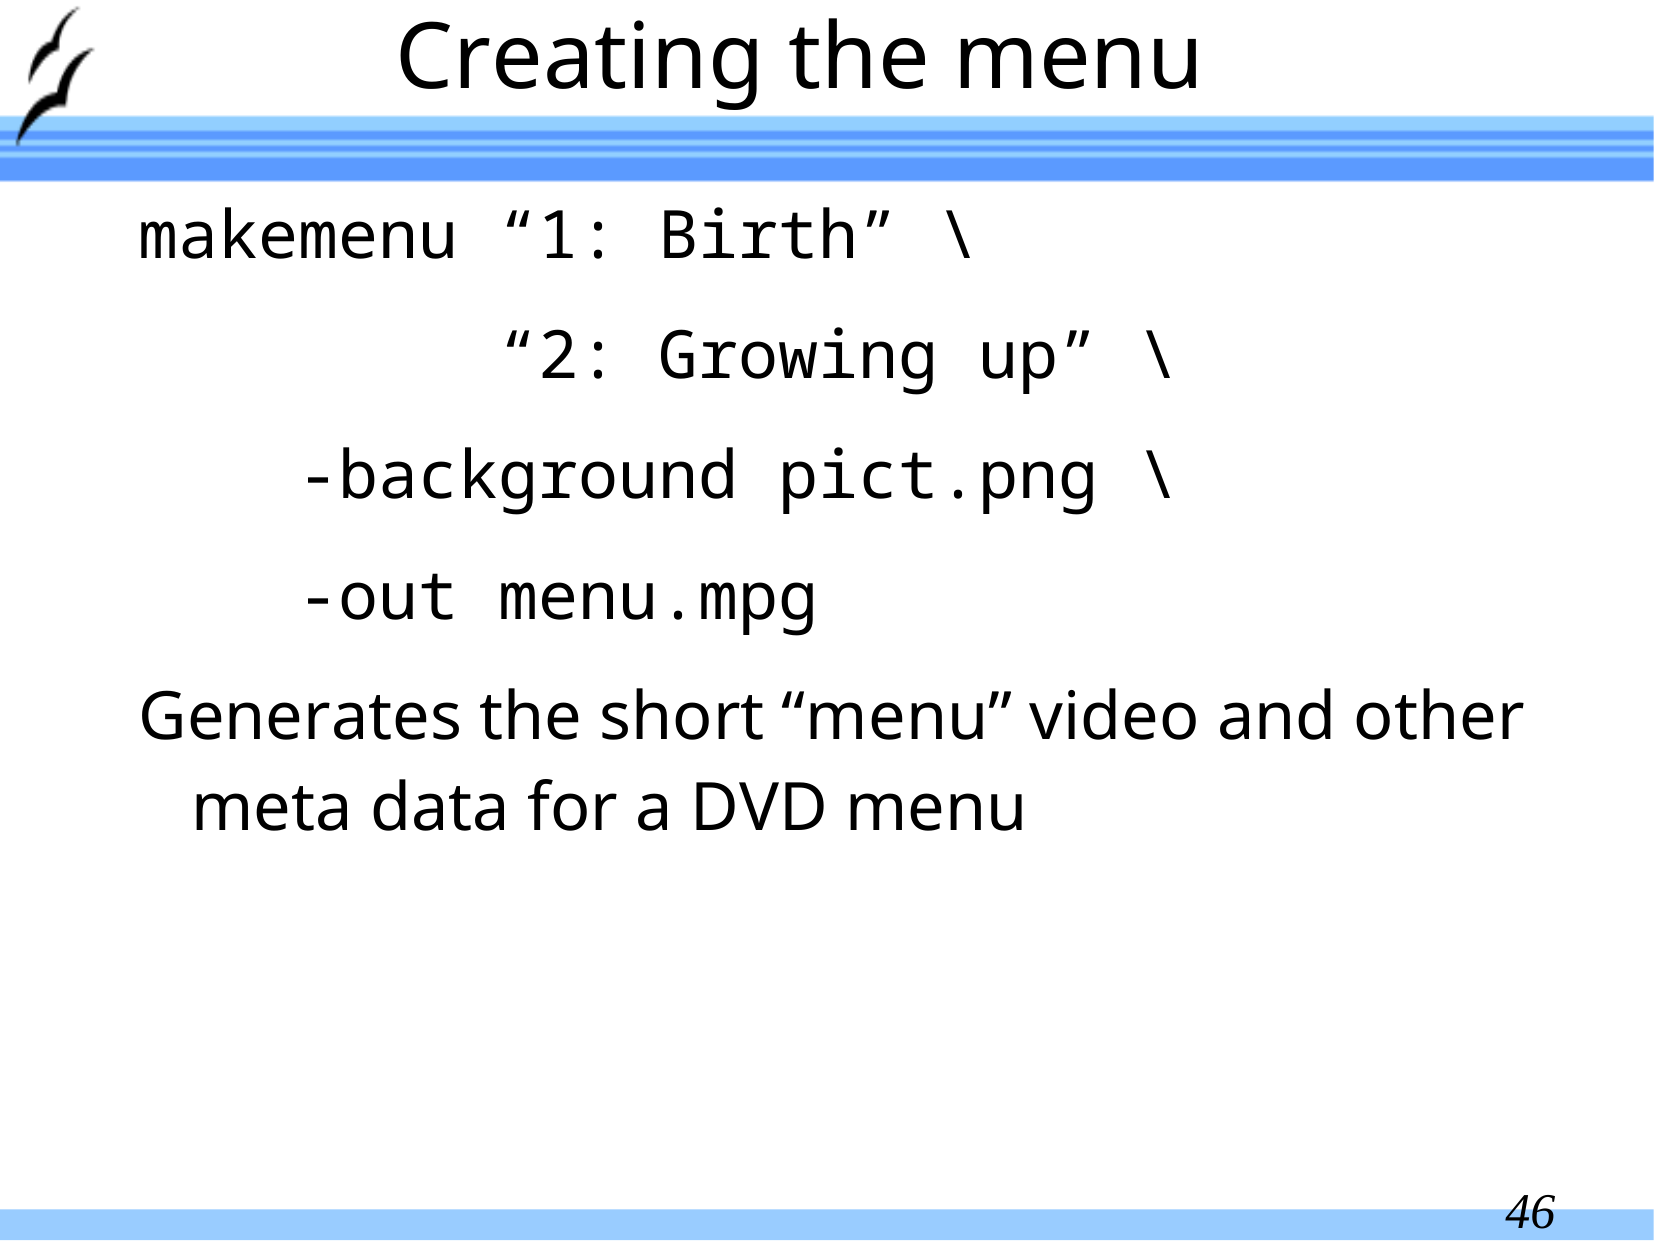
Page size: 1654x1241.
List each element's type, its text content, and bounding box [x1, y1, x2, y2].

title Creating the menu [94, 0, 1507, 121]
list makemenu “1: Birth” \ “2: Growing up” \ -background pict.png \ -out menu.mpg Generates the short “menu” video and other meta data for a DVD menu [120, 187, 1533, 1195]
picture [0, 0, 1654, 188]
